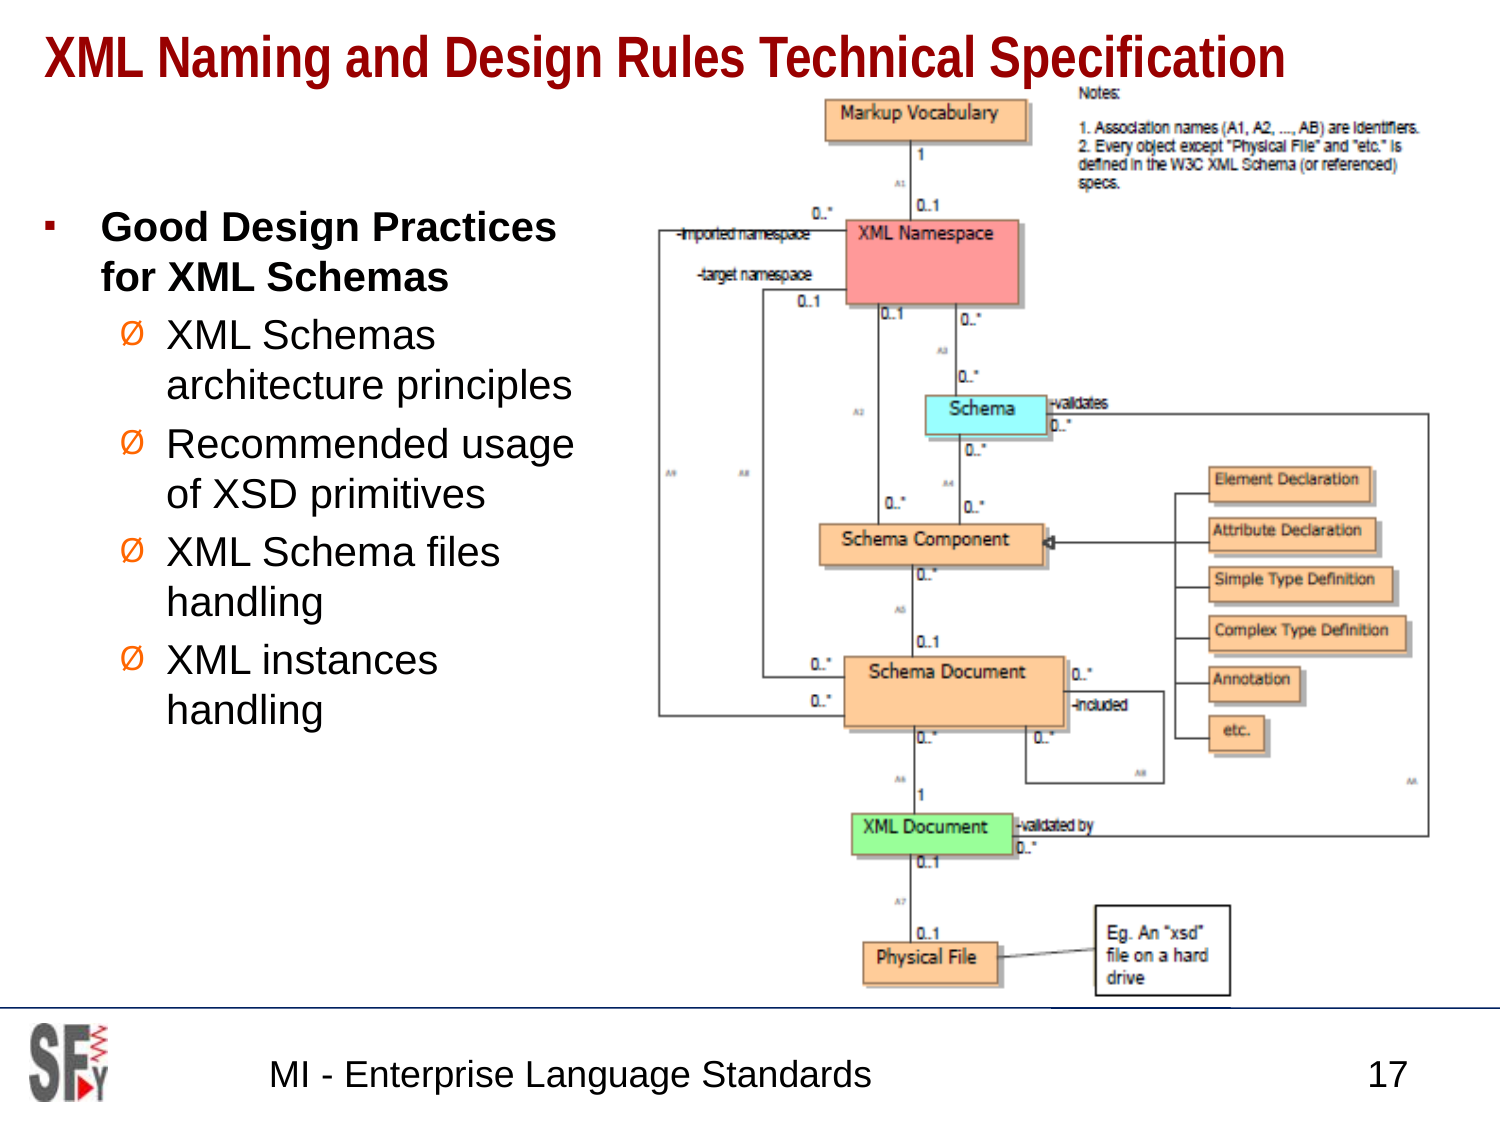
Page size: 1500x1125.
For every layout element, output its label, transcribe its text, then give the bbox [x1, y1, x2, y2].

picture [636, 77, 1481, 999]
slide_number <numéro> [1352, 1034, 1490, 1103]
title XML Naming and Design Rules Technical Specification [29, 12, 1471, 138]
list Good Design Practices for XML Schemas XML Schemas architecture principles Recommended usage of XSD primitives XML Schema files handling XML instances handling [29, 184, 613, 988]
footer MI - Enterprise Language Standards [253, 1034, 1336, 1103]
picture [29, 1023, 108, 1102]
